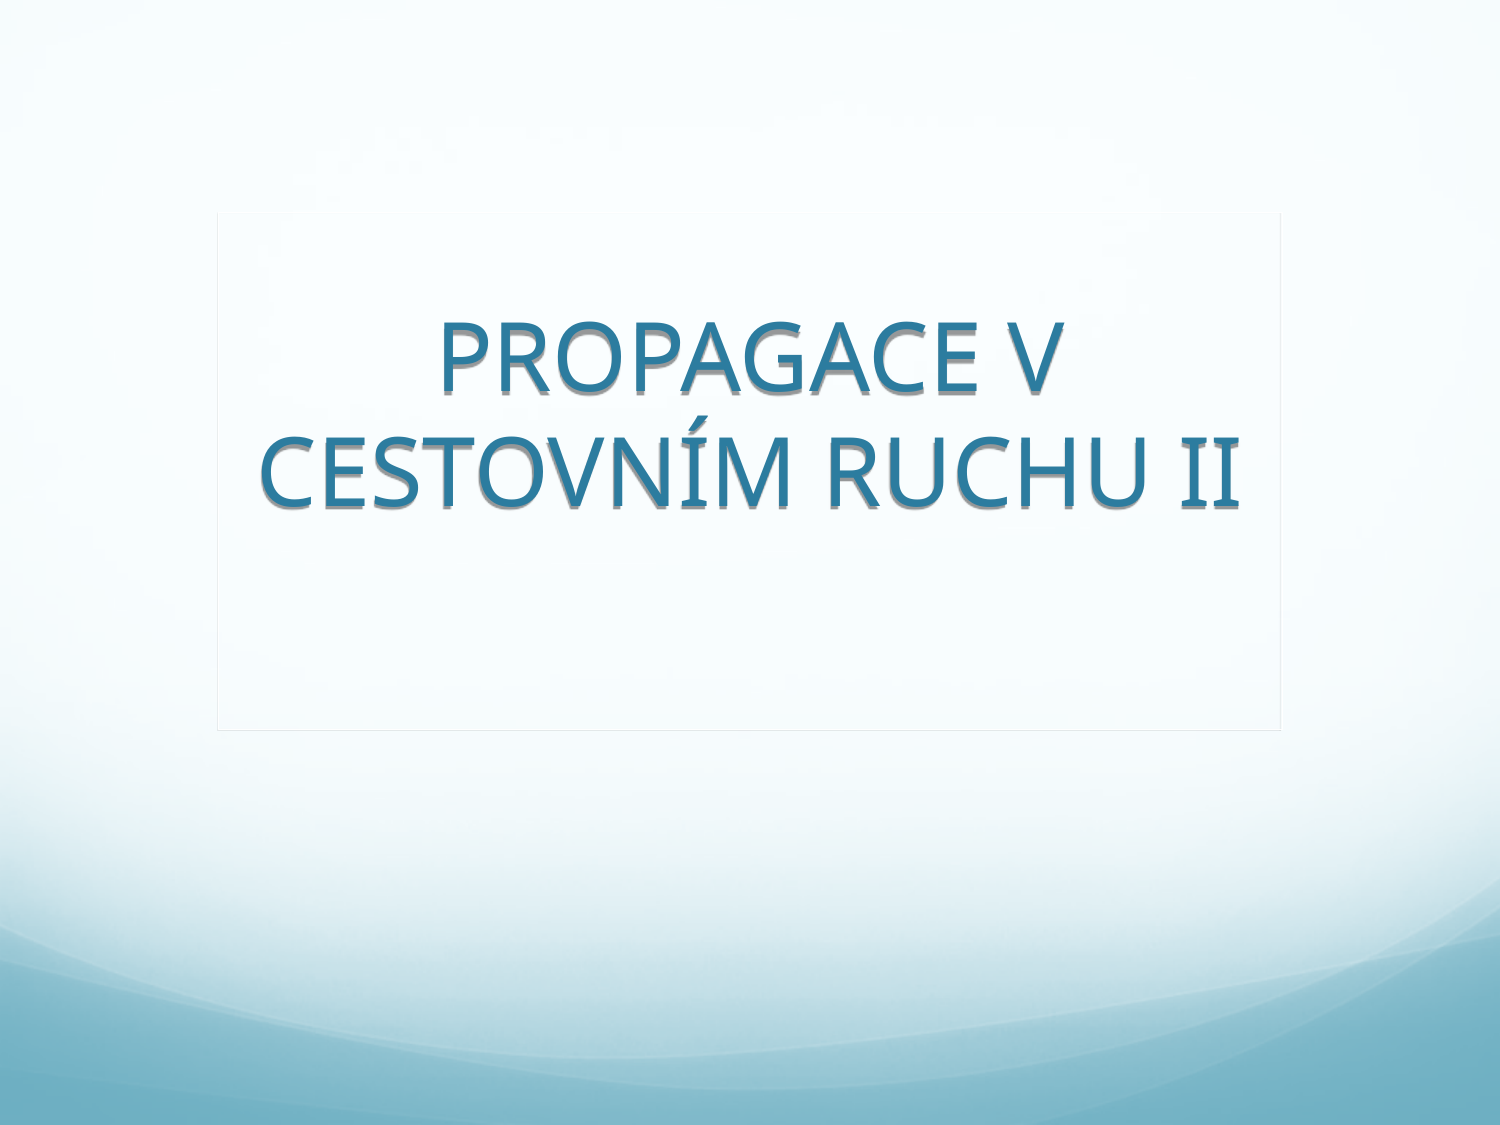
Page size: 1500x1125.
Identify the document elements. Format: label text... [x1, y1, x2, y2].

picture [0, 0, 1500, 1125]
title PROPAGACE V CESTOVNÍM RUCHU II [216, 249, 1284, 534]
